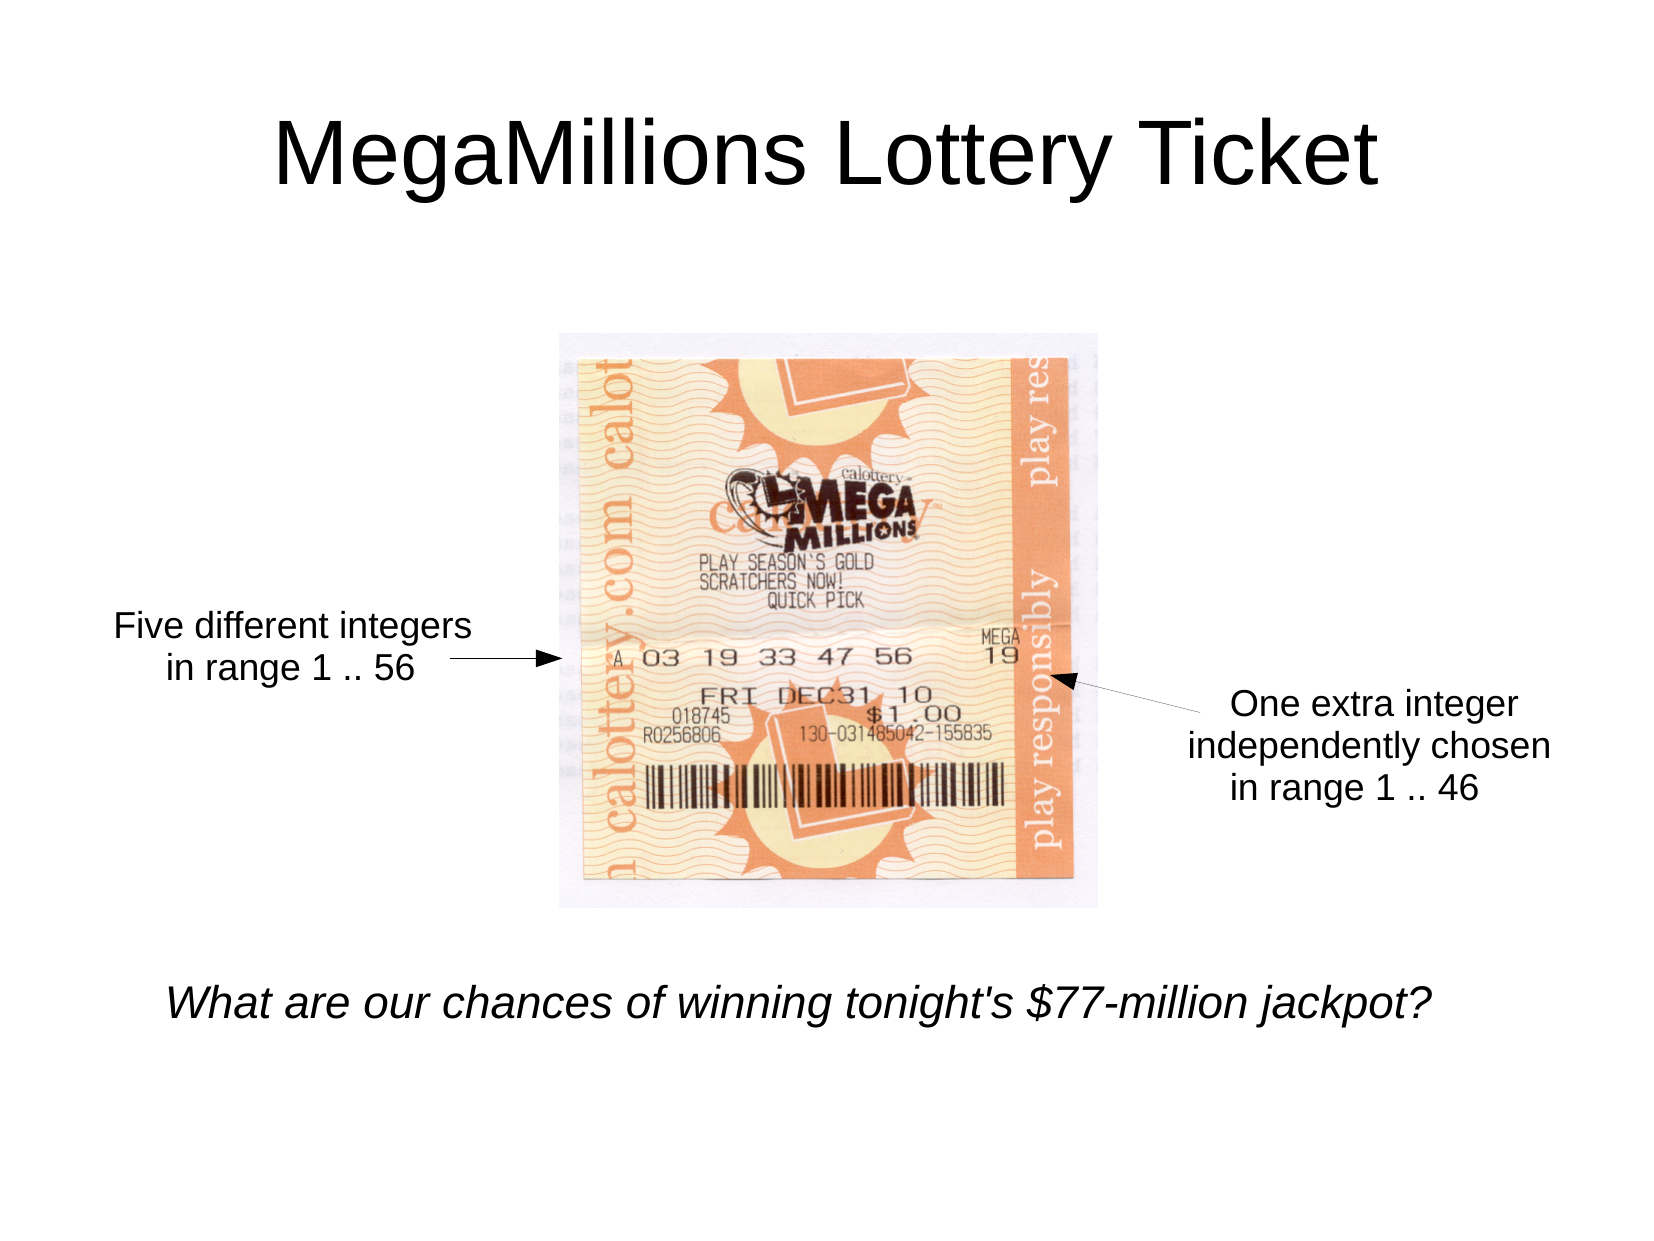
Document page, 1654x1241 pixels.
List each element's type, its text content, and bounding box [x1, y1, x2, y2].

text_box Five different integers in range 1 .. 56 [98, 597, 488, 696]
title MegaMillions Lottery Ticket [82, 49, 1571, 257]
picture [559, 333, 1098, 908]
text_box One extra integer independently chosen in range 1 .. 46 [1162, 675, 1567, 816]
text_box What are our chances of winning tonight's $77-million jackpot? [150, 969, 1449, 1037]
